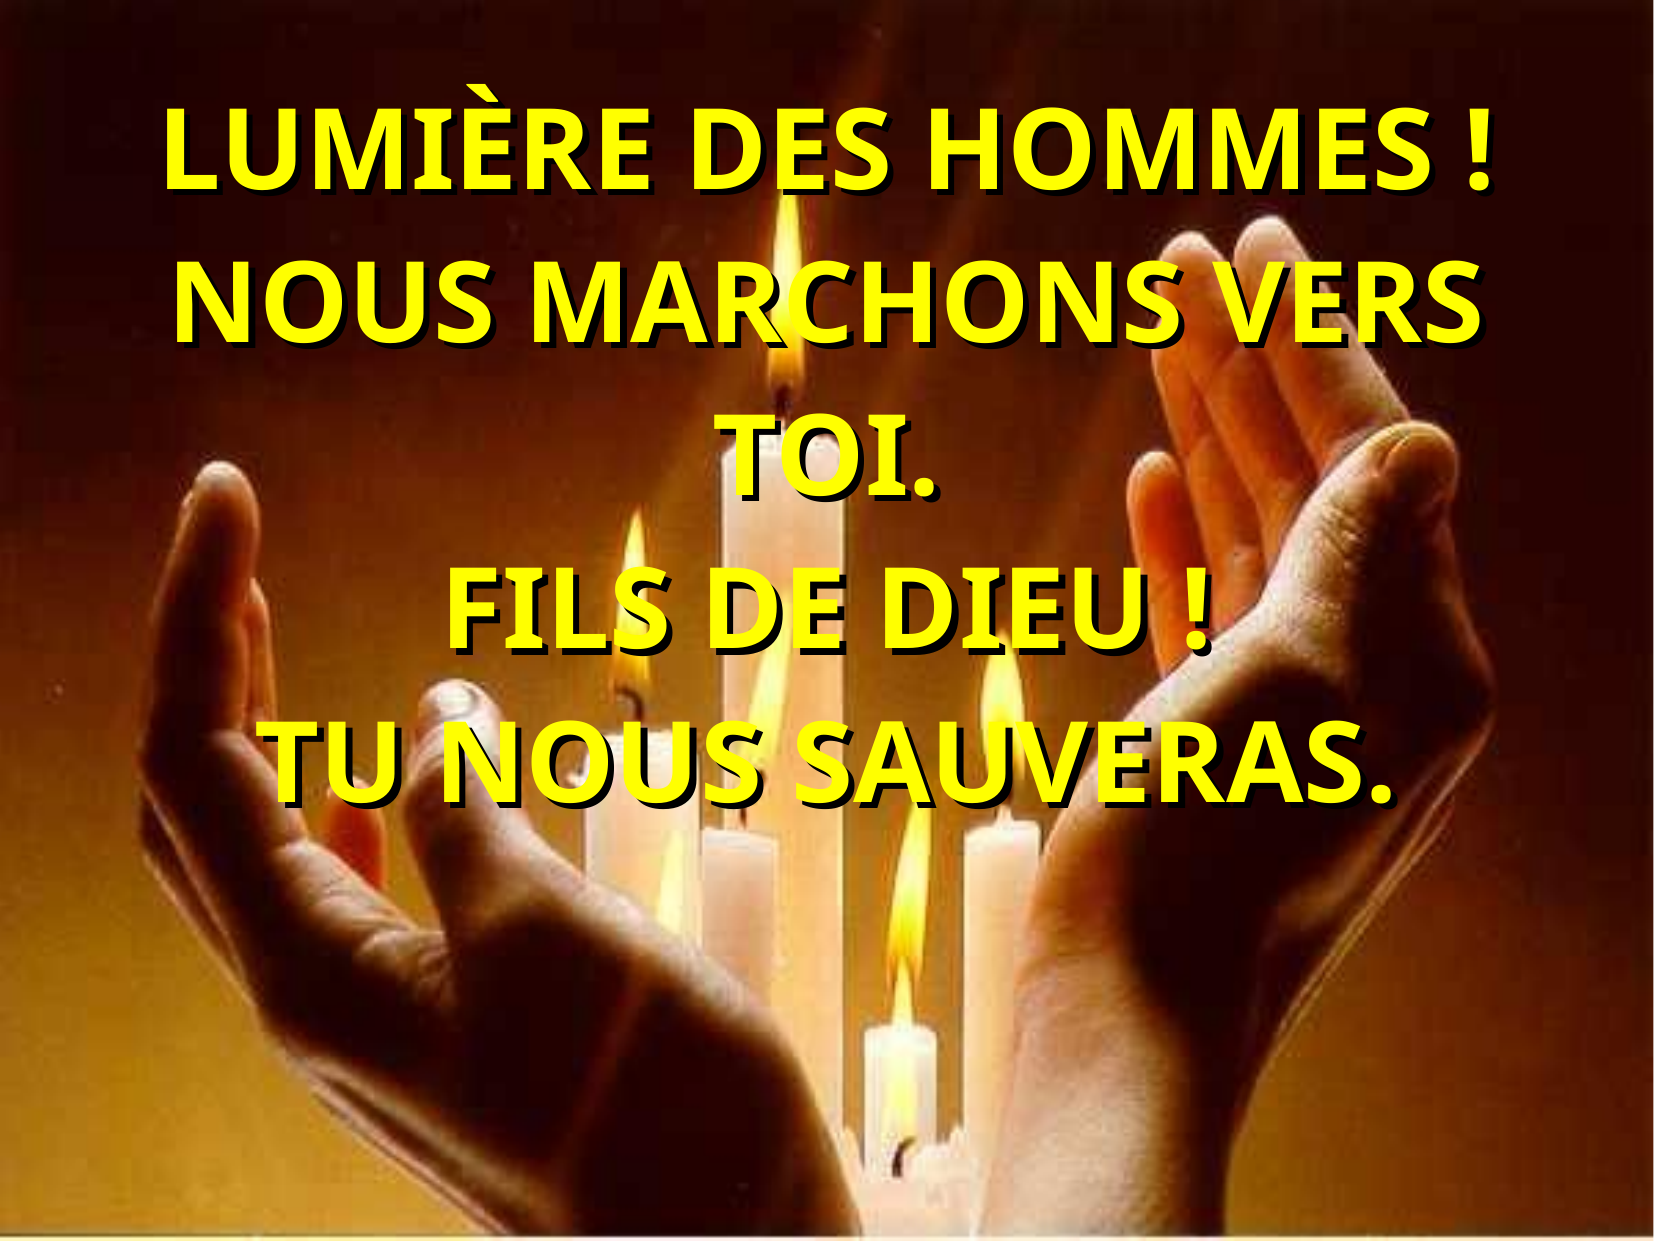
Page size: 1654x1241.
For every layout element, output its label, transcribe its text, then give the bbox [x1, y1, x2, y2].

picture [0, 0, 1654, 1241]
subtitle LUMIÈRE DES HOMMES ! NOUS MARCHONS VERS TOI. FILS DE DIEU ! TU NOUS SAUVERAS. [82, 56, 1571, 1155]
